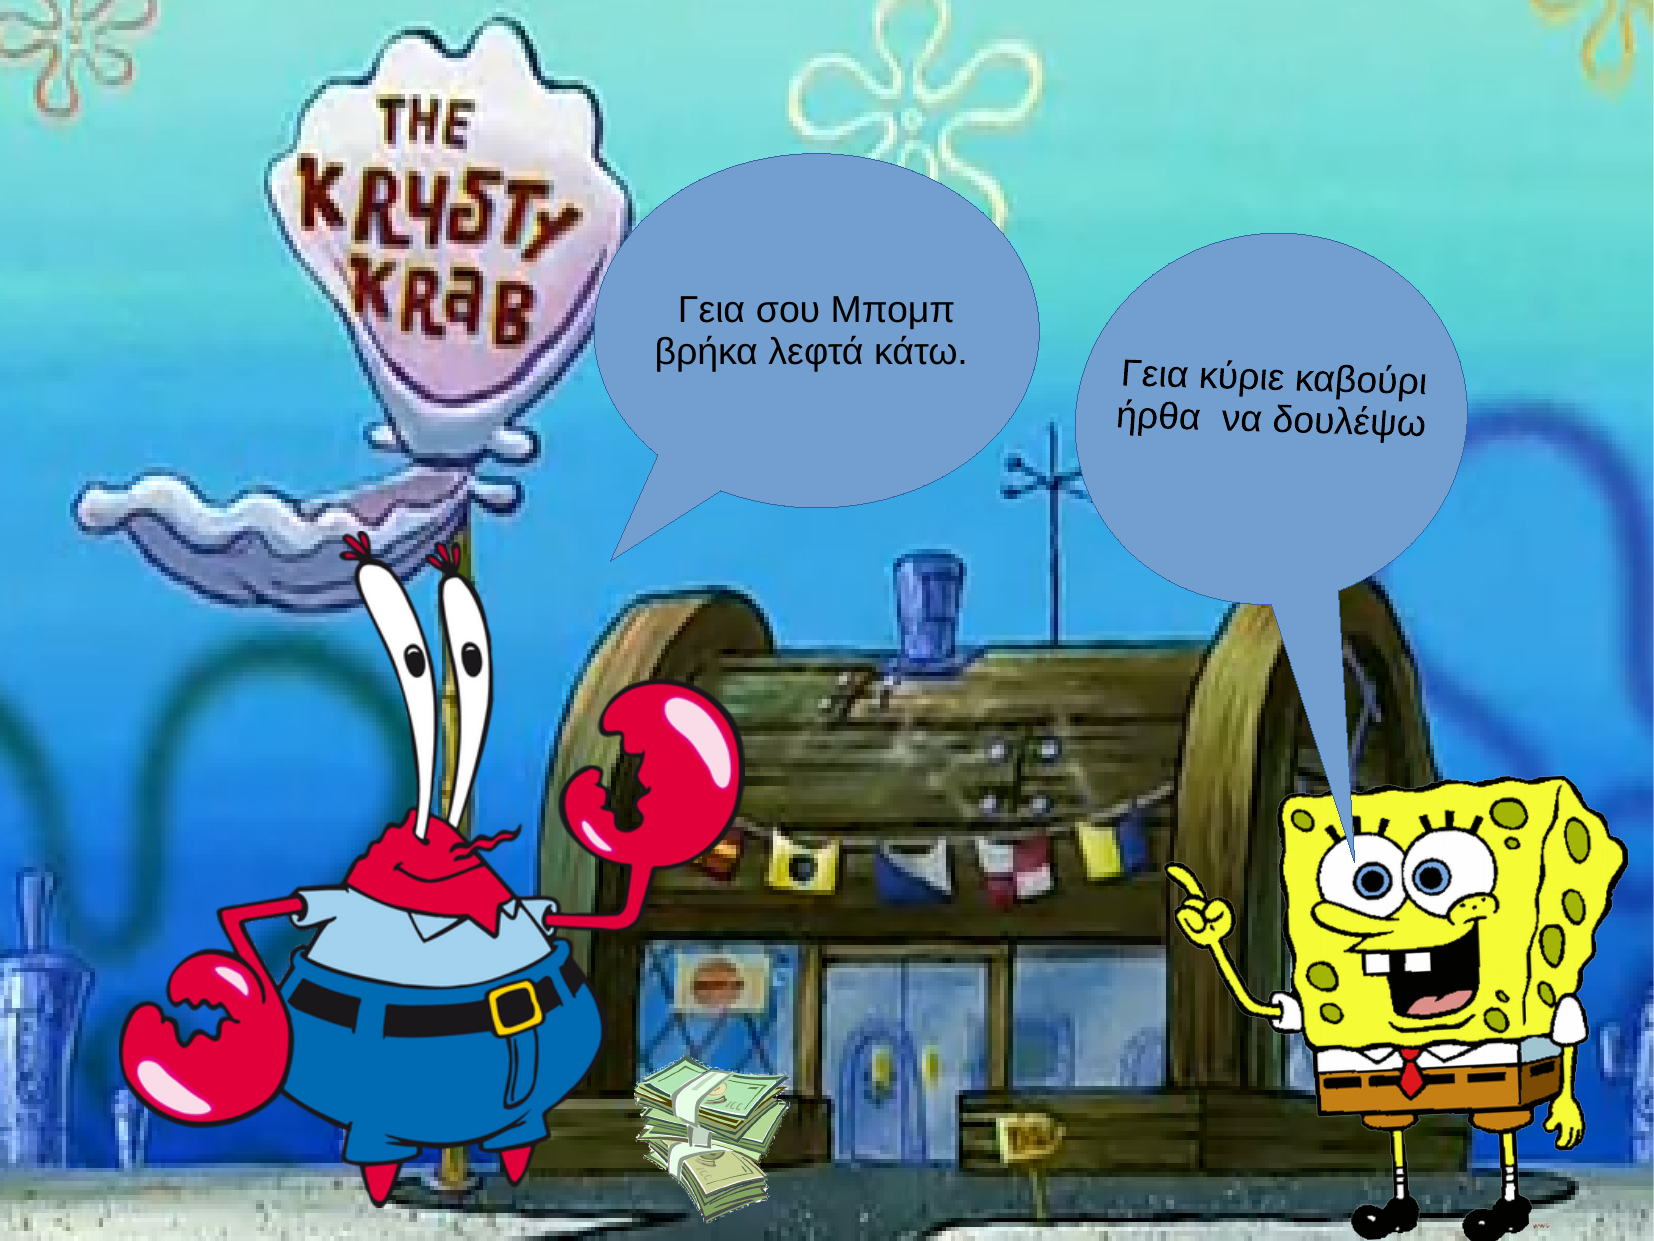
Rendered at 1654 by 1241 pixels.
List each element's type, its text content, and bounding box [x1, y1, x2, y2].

text_box Γεια κύριε καβούρι ήρθα να δουλέψω [1075, 233, 1468, 863]
text_box Γεια σου Μπομπ βρήκα λεφτά κάτω. [594, 153, 1040, 562]
picture [0, 0, 1654, 1241]
